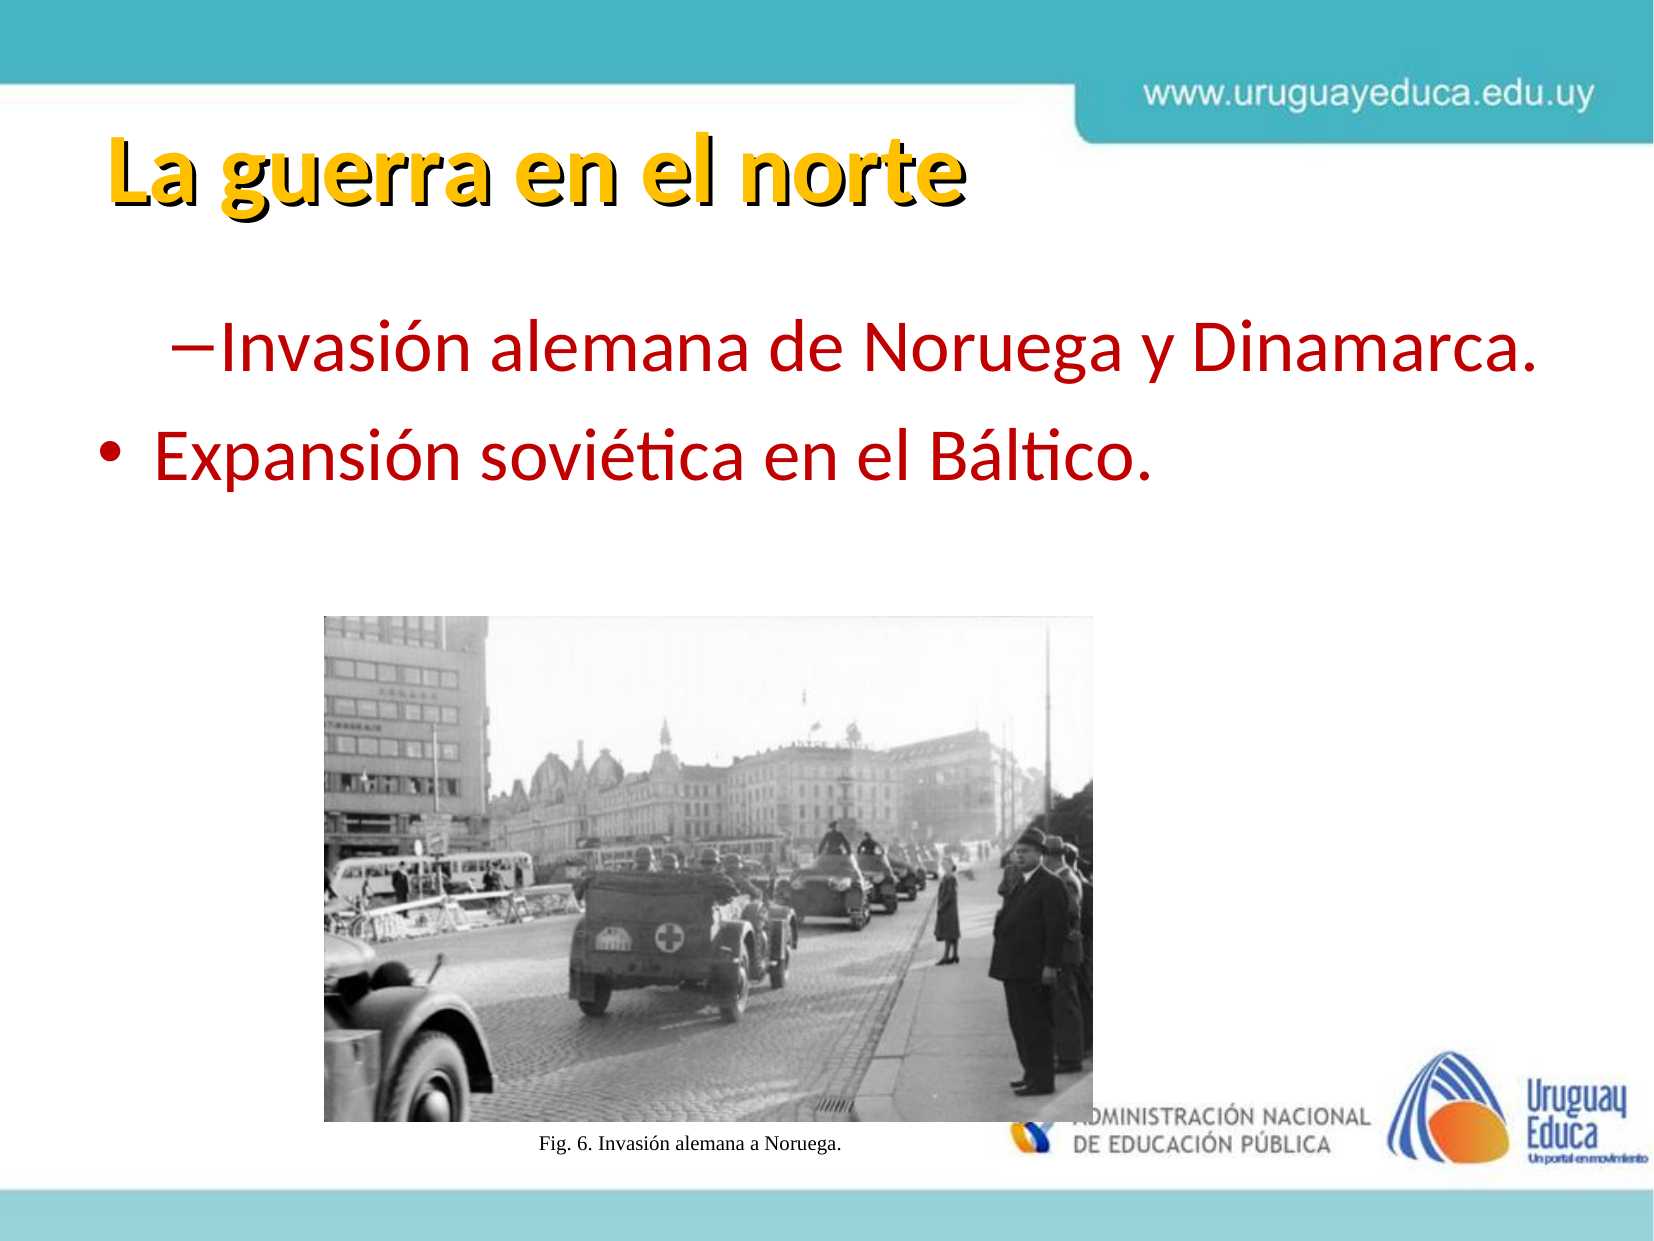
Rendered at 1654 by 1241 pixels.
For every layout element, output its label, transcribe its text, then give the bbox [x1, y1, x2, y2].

picture [0, 0, 1654, 1241]
text_box Fig. 6. Invasión alemana a Noruega. [524, 1122, 1034, 1162]
title La guerra en el norte [8, 88, 1063, 237]
list Invasión alemana de Noruega y Dinamarca. Expansión soviética en el Báltico. [82, 289, 1571, 1108]
